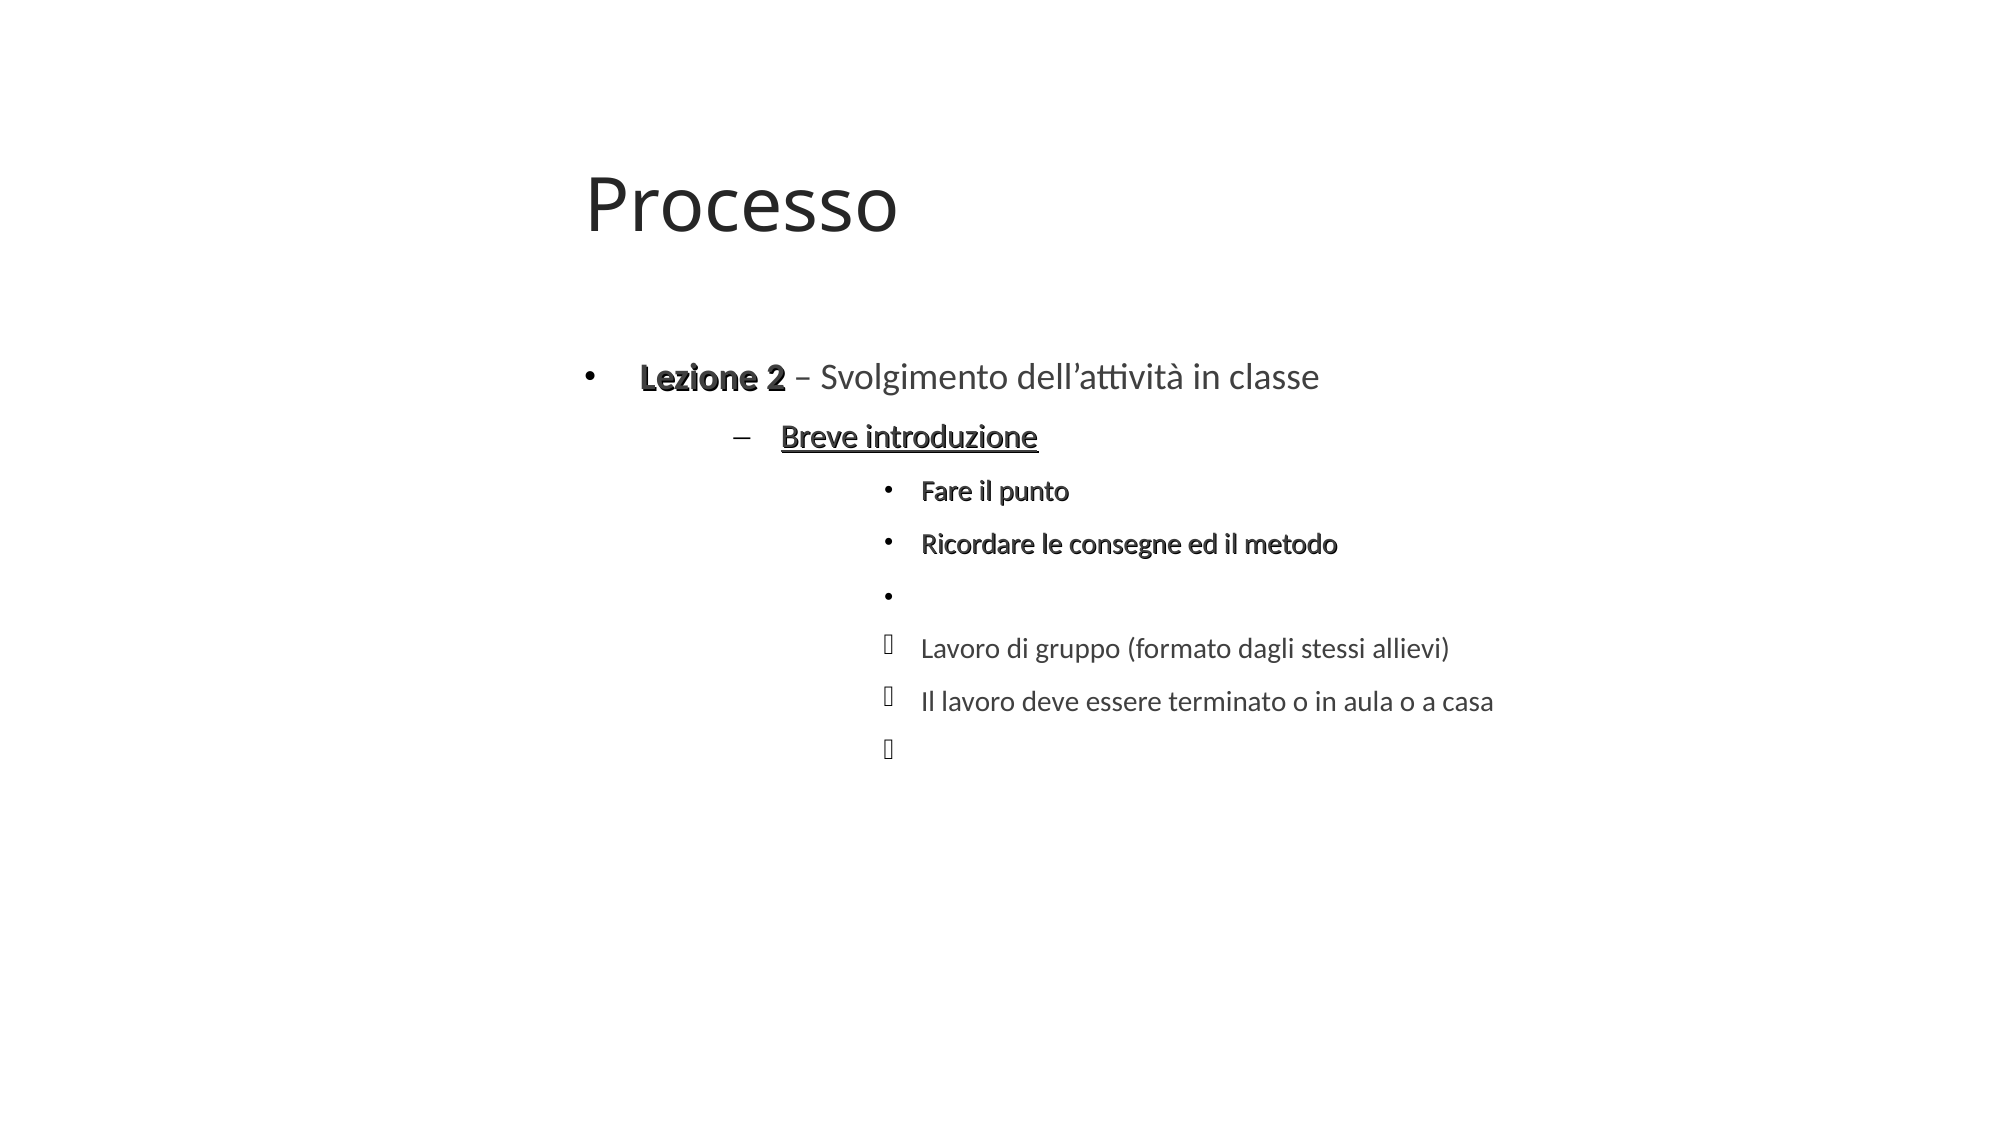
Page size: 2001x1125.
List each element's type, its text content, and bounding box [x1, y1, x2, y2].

title Processo [569, 102, 1651, 313]
list Lezione 2 – Svolgimento dell’attività in classe Breve introduzione Fare il punto Ricordare le consegne ed il metodo Lavoro di gruppo (formato dagli stessi allievi) Il lavoro deve essere terminato o in aula o a casa [568, 350, 1651, 970]
